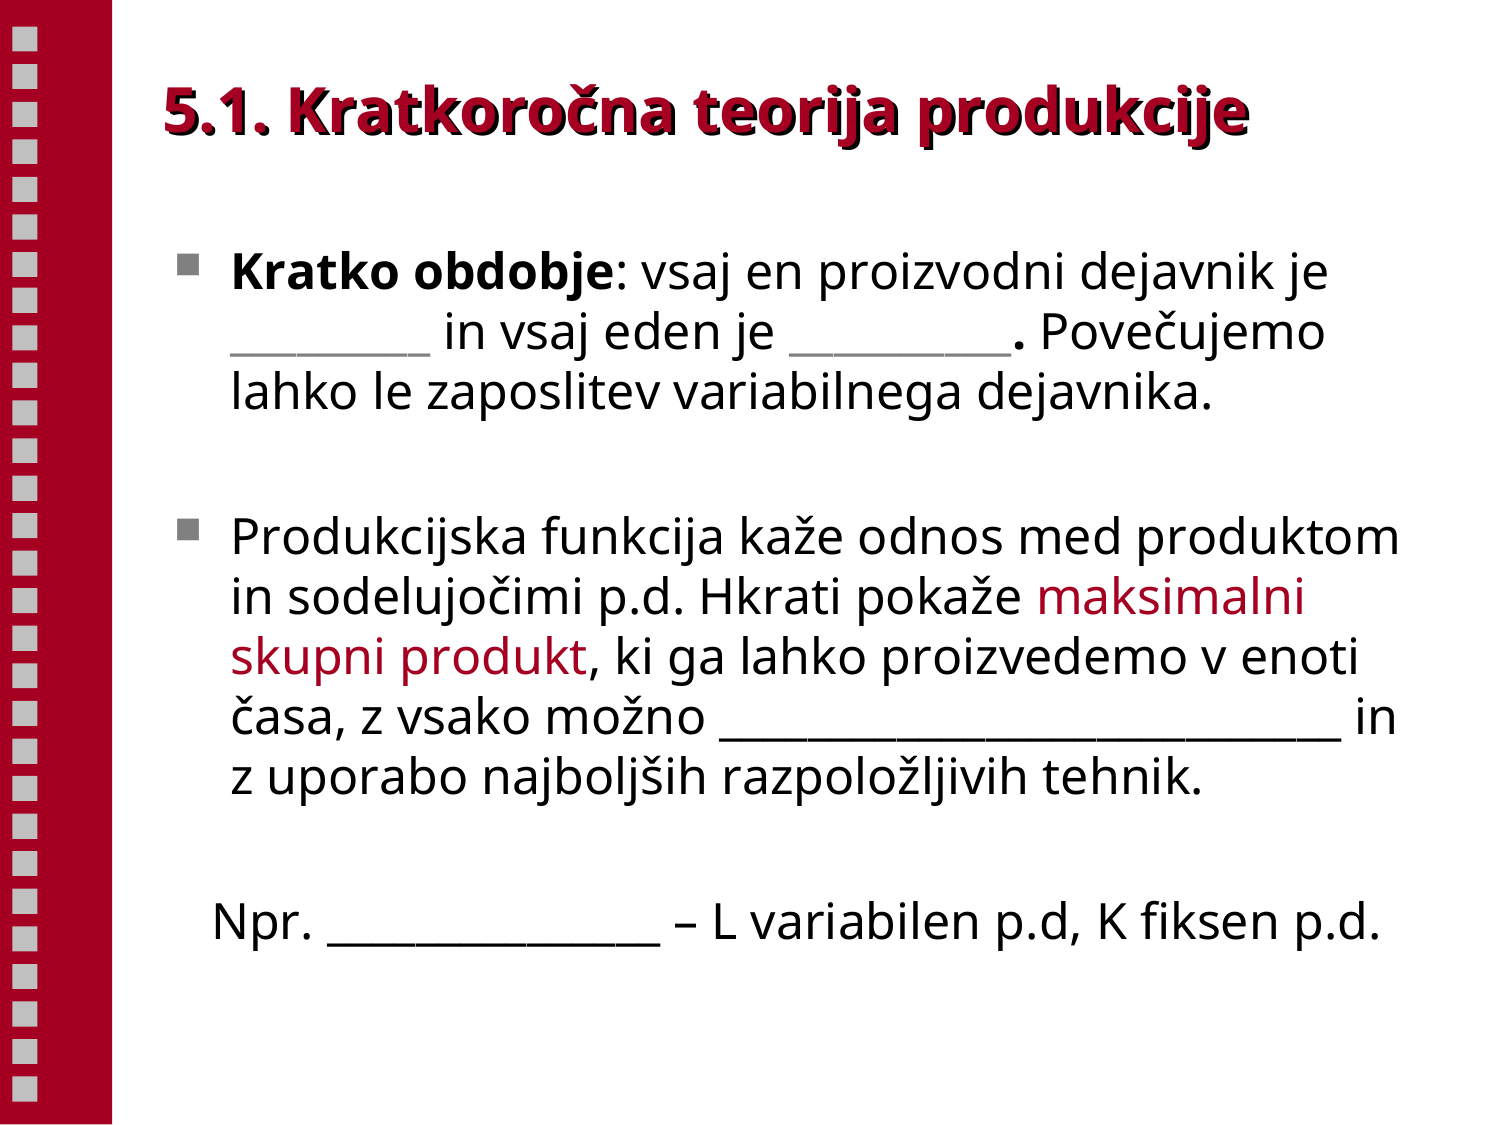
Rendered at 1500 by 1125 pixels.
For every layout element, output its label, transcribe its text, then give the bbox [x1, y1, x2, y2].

title 5.1. Kratkoročna teorija produkcije [147, 30, 1423, 184]
text_box Kratko obdobje: vsaj en proizvodni dejavnik je _________ in vsaj eden je __________. Povečujemo lahko le zaposlitev variabilnega dejavnika. Produkcijska funkcija kaže odnos med produktom in sodelujočimi p.d. Hkrati pokaže maksimalni skupni produkt, ki ga lahko proizvedemo v enoti časa, z vsako možno ____________________________ in z uporabo najboljših razpoložljivih tehnik. Npr. _______________ – L variabilen p.d, K fiksen p.d. [159, 231, 1435, 1032]
